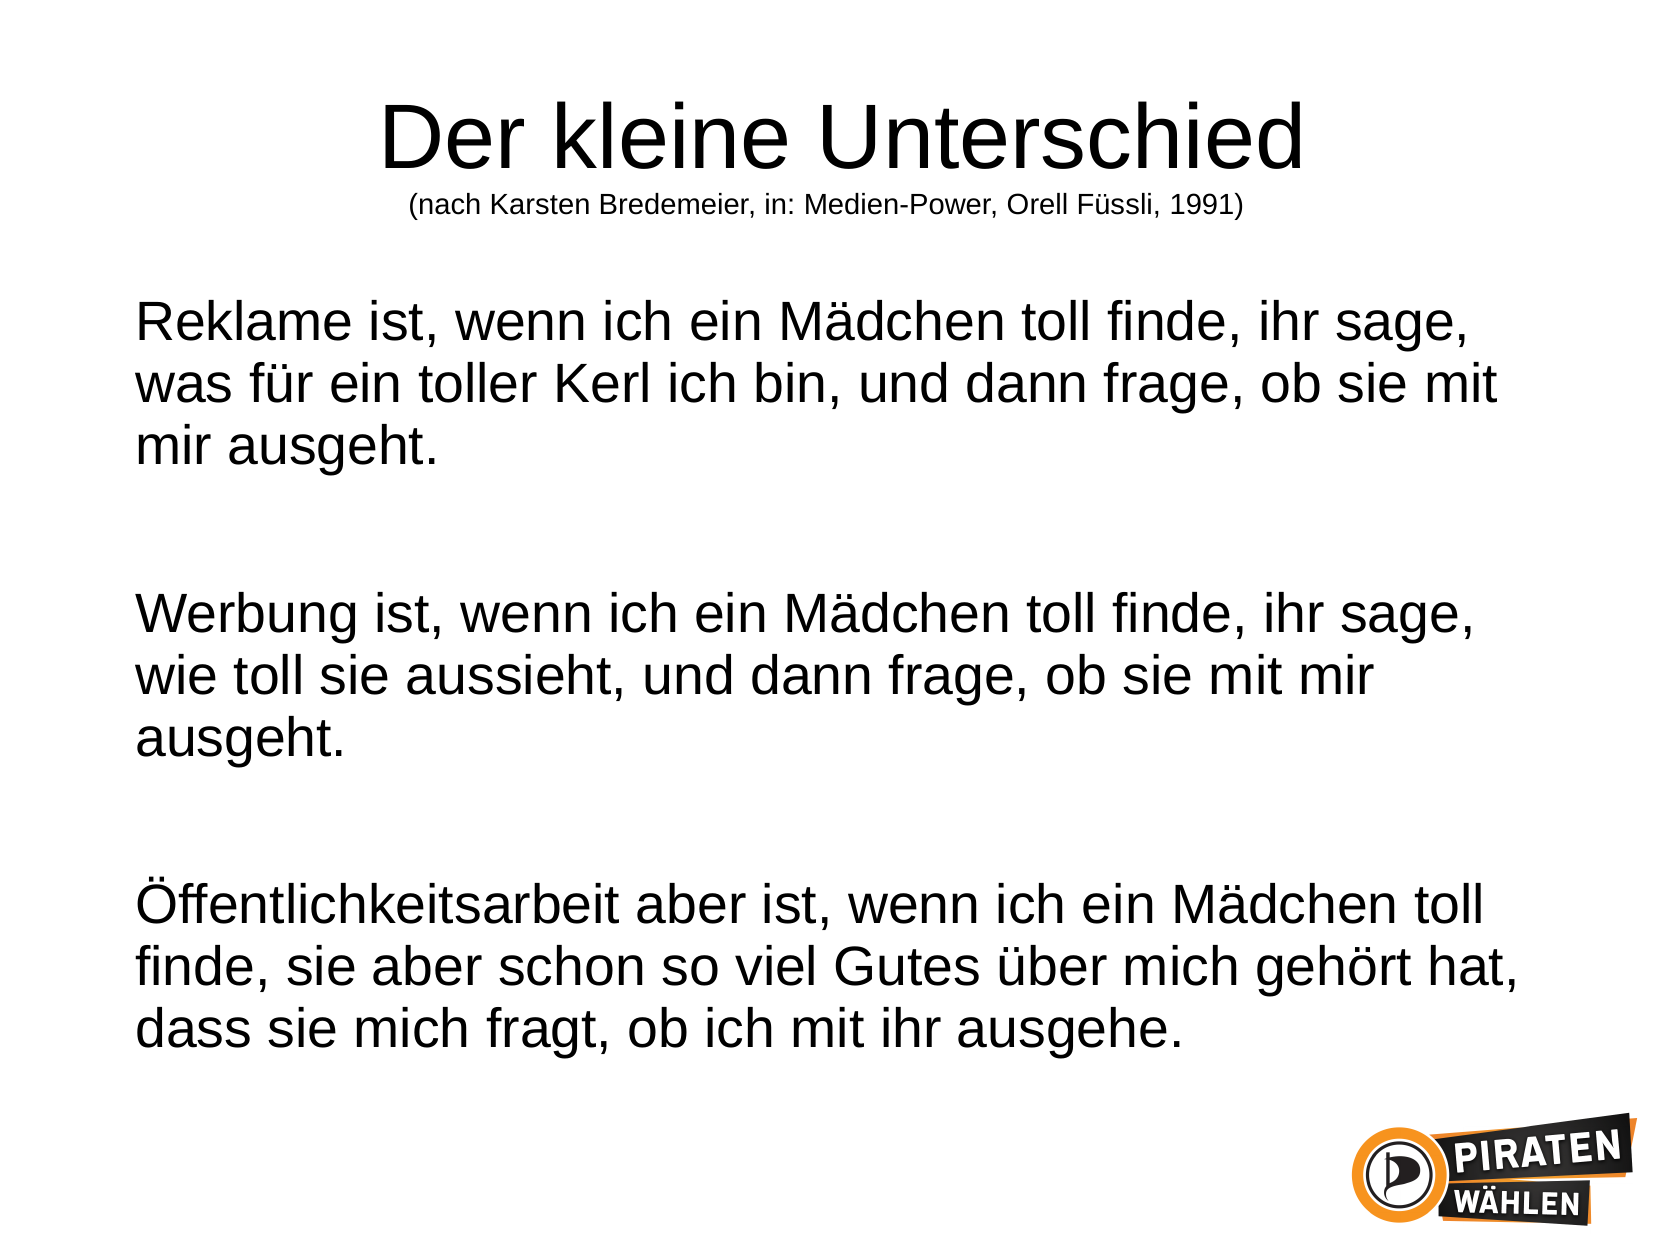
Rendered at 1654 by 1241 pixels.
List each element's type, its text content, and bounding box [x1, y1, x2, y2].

title Der kleine Unterschied (nach Karsten Bredemeier, in: Medien-Power, Orell Füssli, 1991) [82, 49, 1571, 257]
list Reklame ist, wenn ich ein Mädchen toll finde, ihr sage, was für ein toller Kerl ich bin, und dann frage, ob sie mit mir ausgeht. Werbung ist, wenn ich ein Mädchen toll finde, ihr sage, wie toll sie aussieht, und dann frage, ob sie mit mir ausgeht. Öffentlichkeitsarbeit aber ist, wenn ich ein Mädchen toll finde, sie aber schon so viel Gutes über mich gehört hat, dass sie mich fragt, ob ich mit ihr ausgehe. [82, 290, 1538, 1075]
picture [1337, 1098, 1654, 1241]
